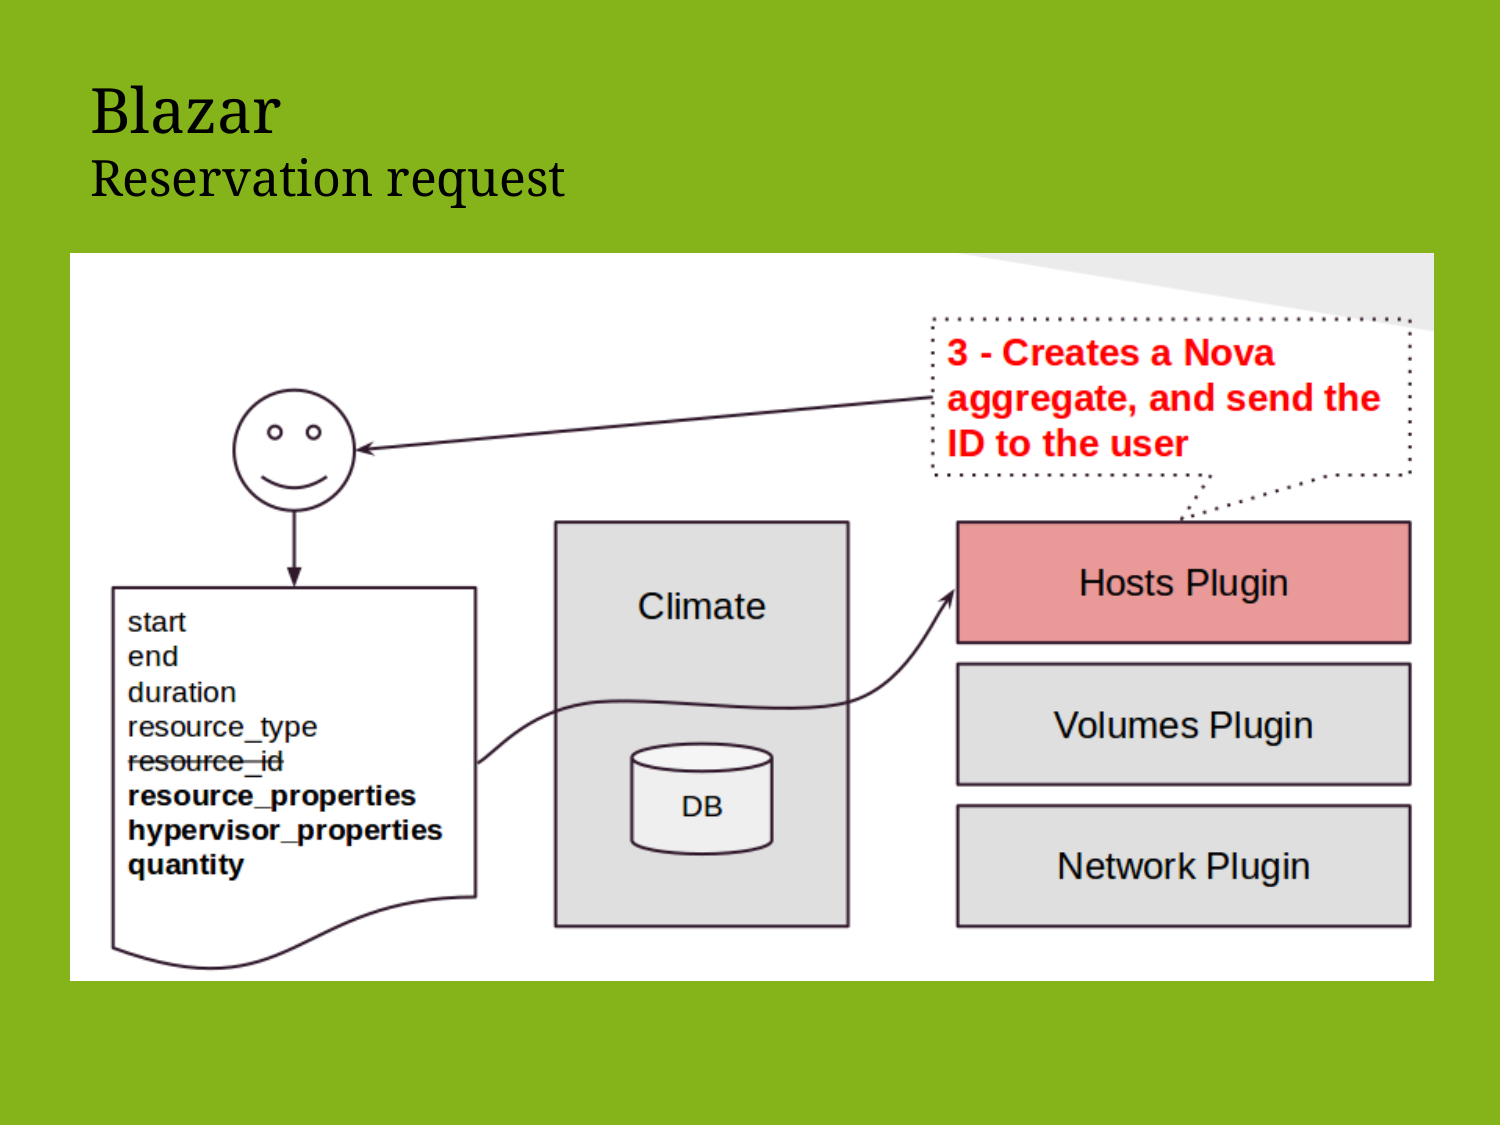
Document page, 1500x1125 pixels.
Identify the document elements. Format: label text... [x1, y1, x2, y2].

title Blazar Reservation request [75, 45, 1426, 233]
picture [70, 253, 1434, 981]
